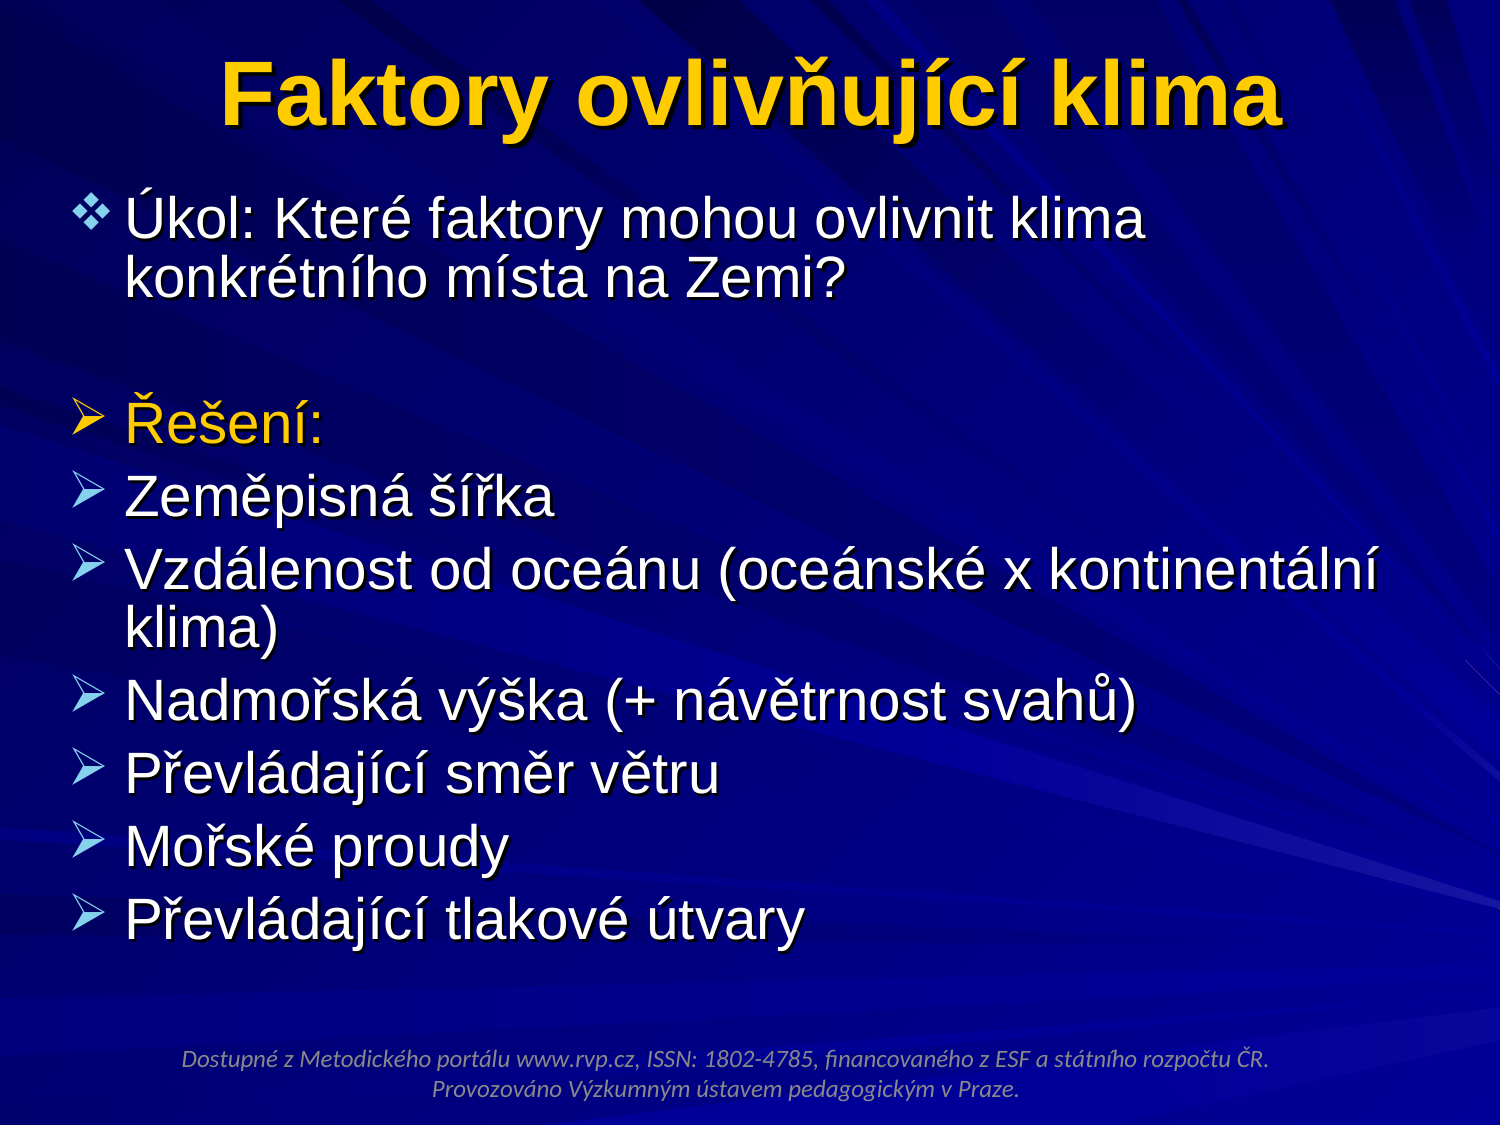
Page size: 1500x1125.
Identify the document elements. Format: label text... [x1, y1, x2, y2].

title Faktory ovlivňující klima [76, 0, 1427, 184]
list Úkol: Které faktory mohou ovlivnit klima konkrétního místa na Zemi? Řešení: Zeměpisná šířka Vzdálenost od oceánu (oceánské x kontinentální klima) Nadmořská výška (+ návětrnost svahů) Převládající směr větru Mořské proudy Převládající tlakové útvary [53, 184, 1471, 1012]
text_box Dostupné z Metodického portálu www.rvp.cz, ISSN: 1802-4785, financovaného z ESF a státního rozpočtu ČR. Provozováno Výzkumným ústavem pedagogickým v Praze. [105, 1042, 1348, 1103]
